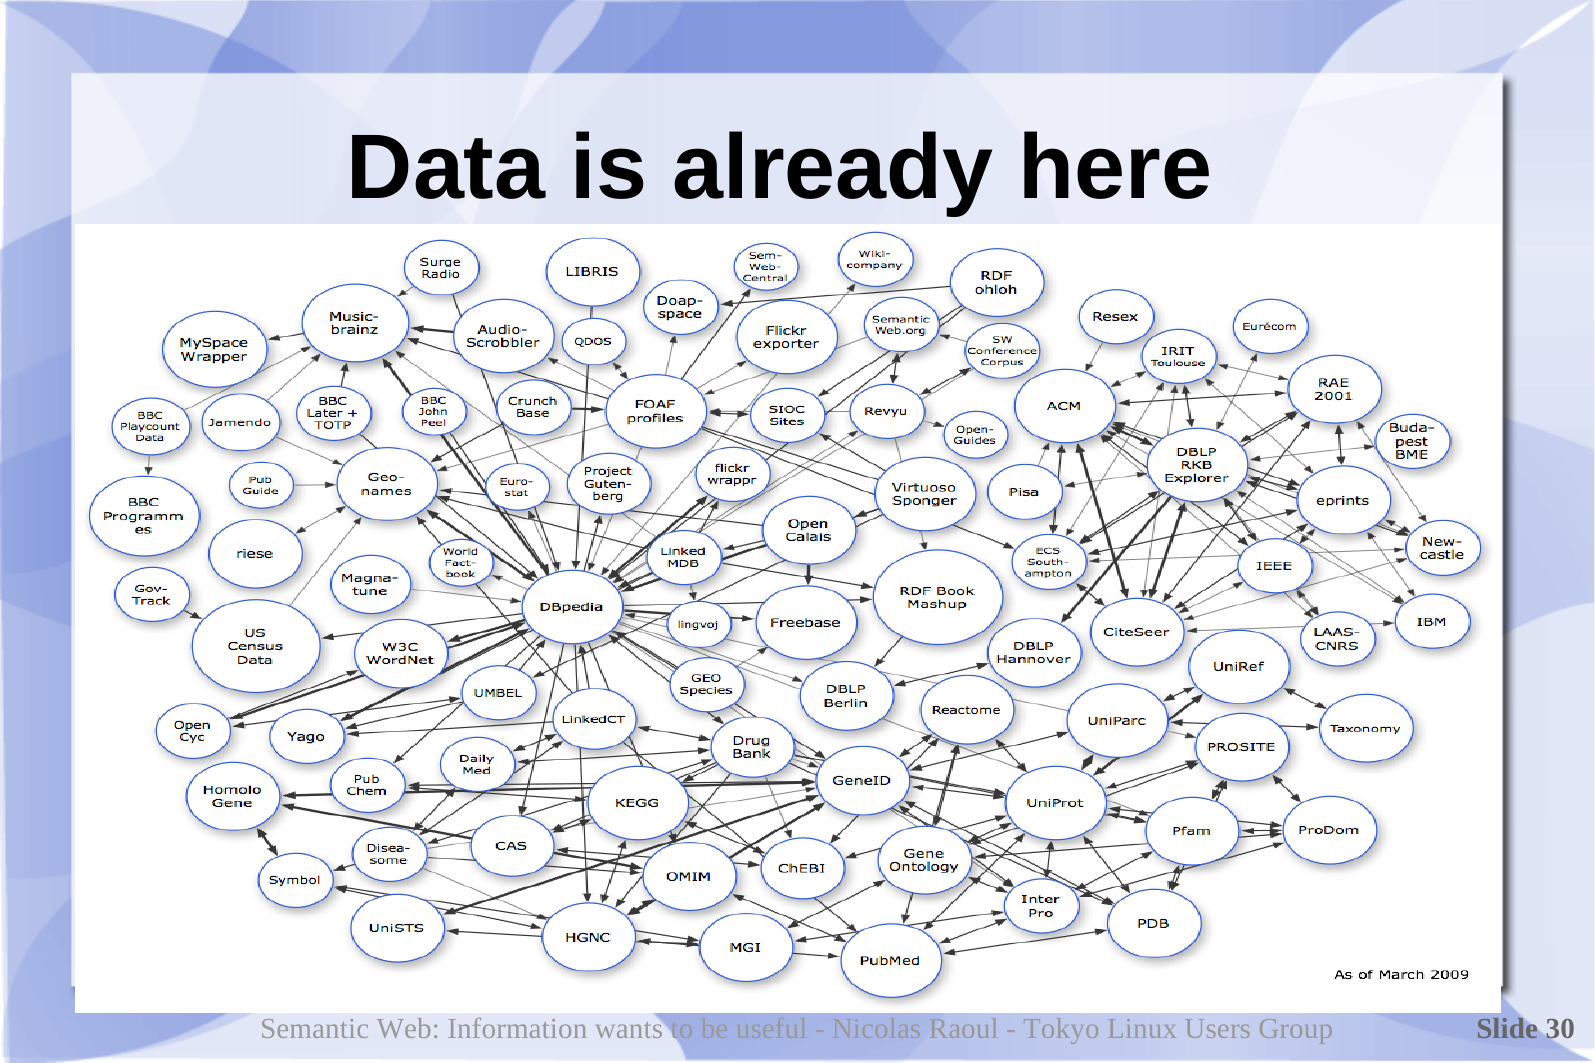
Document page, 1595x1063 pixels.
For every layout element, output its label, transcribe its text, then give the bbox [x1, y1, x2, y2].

title Data is already here [79, 85, 1481, 224]
picture [0, 0, 1595, 1063]
